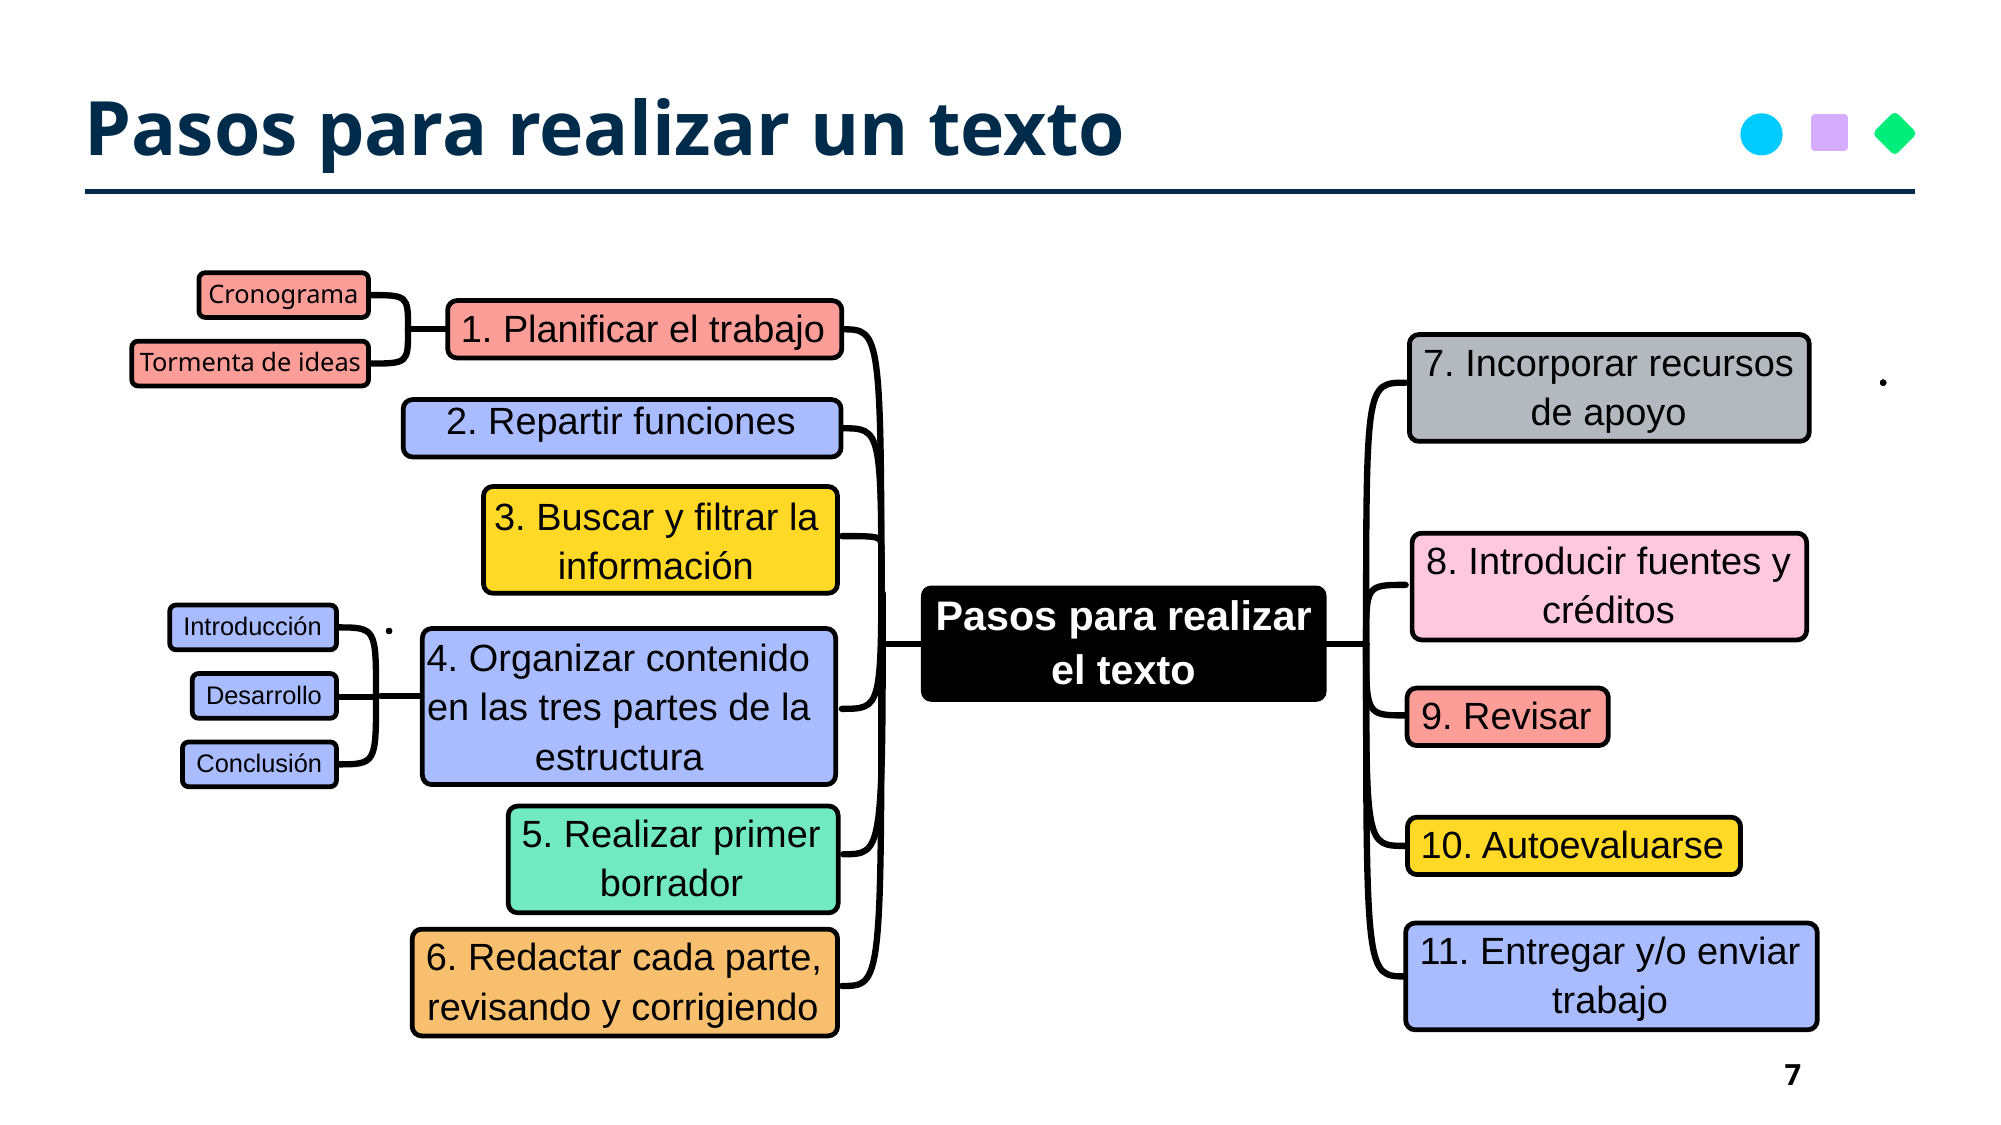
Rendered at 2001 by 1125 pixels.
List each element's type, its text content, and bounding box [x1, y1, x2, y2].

picture [115, 241, 2000, 1046]
title Pasos para realizar un texto [84, 29, 1601, 178]
